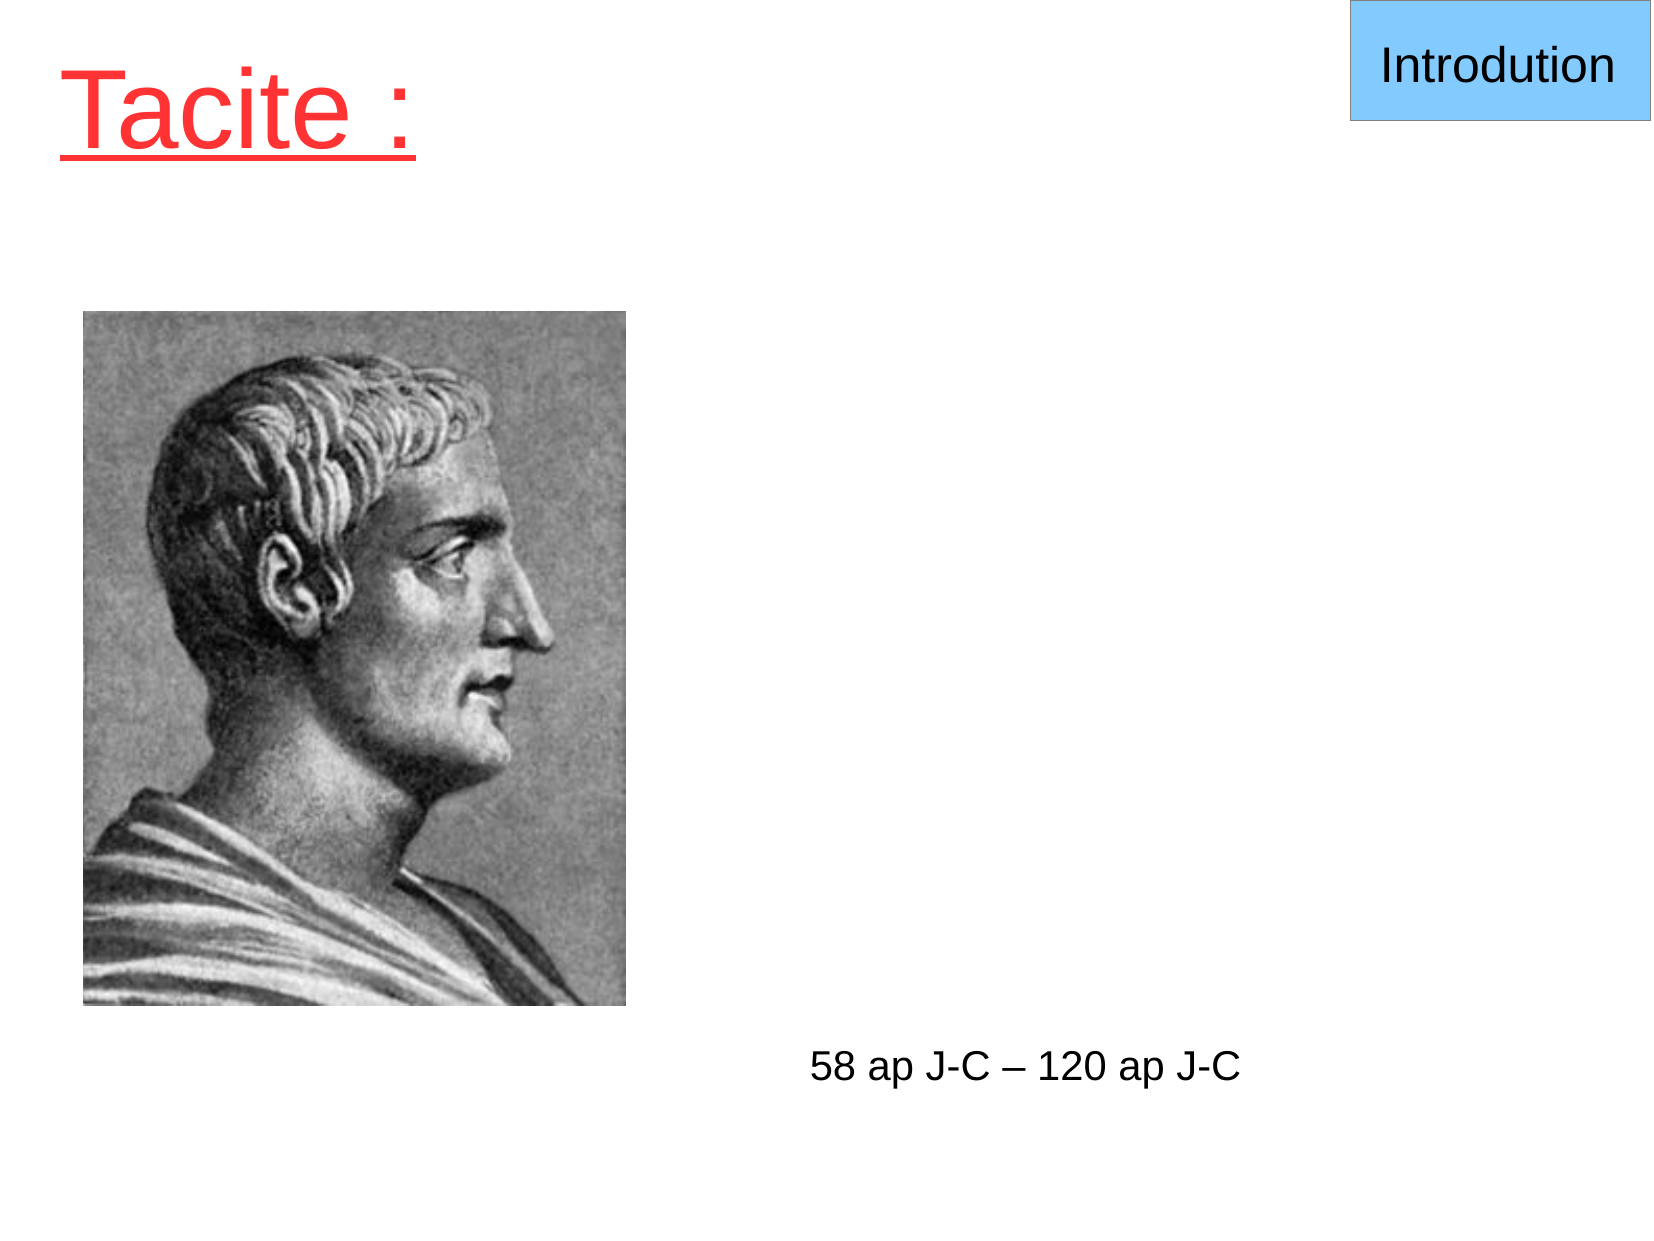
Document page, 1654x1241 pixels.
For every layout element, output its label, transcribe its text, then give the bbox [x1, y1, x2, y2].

text_box Introdution [1365, 30, 1633, 101]
text_box Tacite : [45, 39, 431, 181]
text_box [165, 1035, 1426, 1241]
picture [83, 311, 626, 1006]
text_box [1350, 0, 1651, 121]
text_box 58 ap J-C – 120 ap J-C [795, 1035, 1257, 1097]
